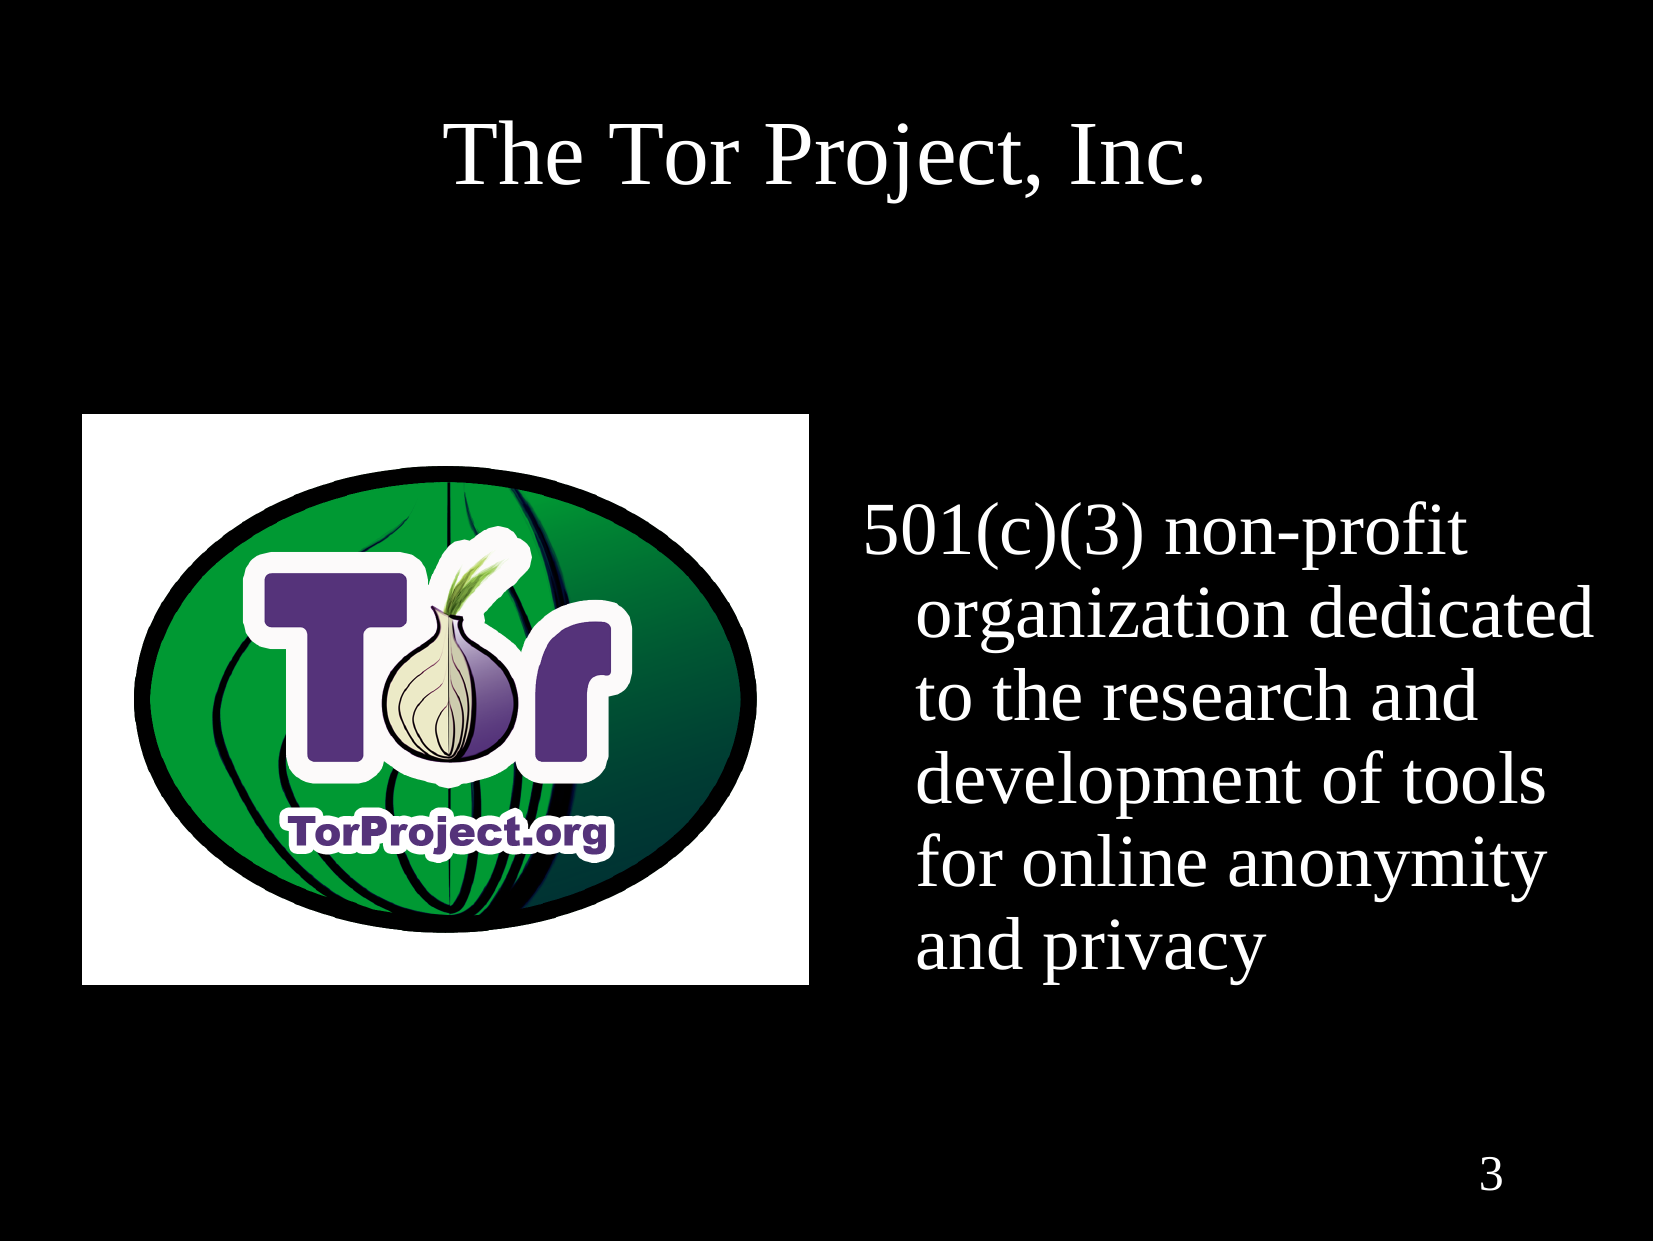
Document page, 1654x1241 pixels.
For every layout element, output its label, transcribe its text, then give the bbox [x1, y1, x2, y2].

picture [82, 414, 809, 985]
list 501(c)(3) non-profit organization dedicated to the research and development of tools for online anonymity and privacy [844, 487, 1613, 986]
title The Tor Project, Inc. [82, 49, 1571, 257]
